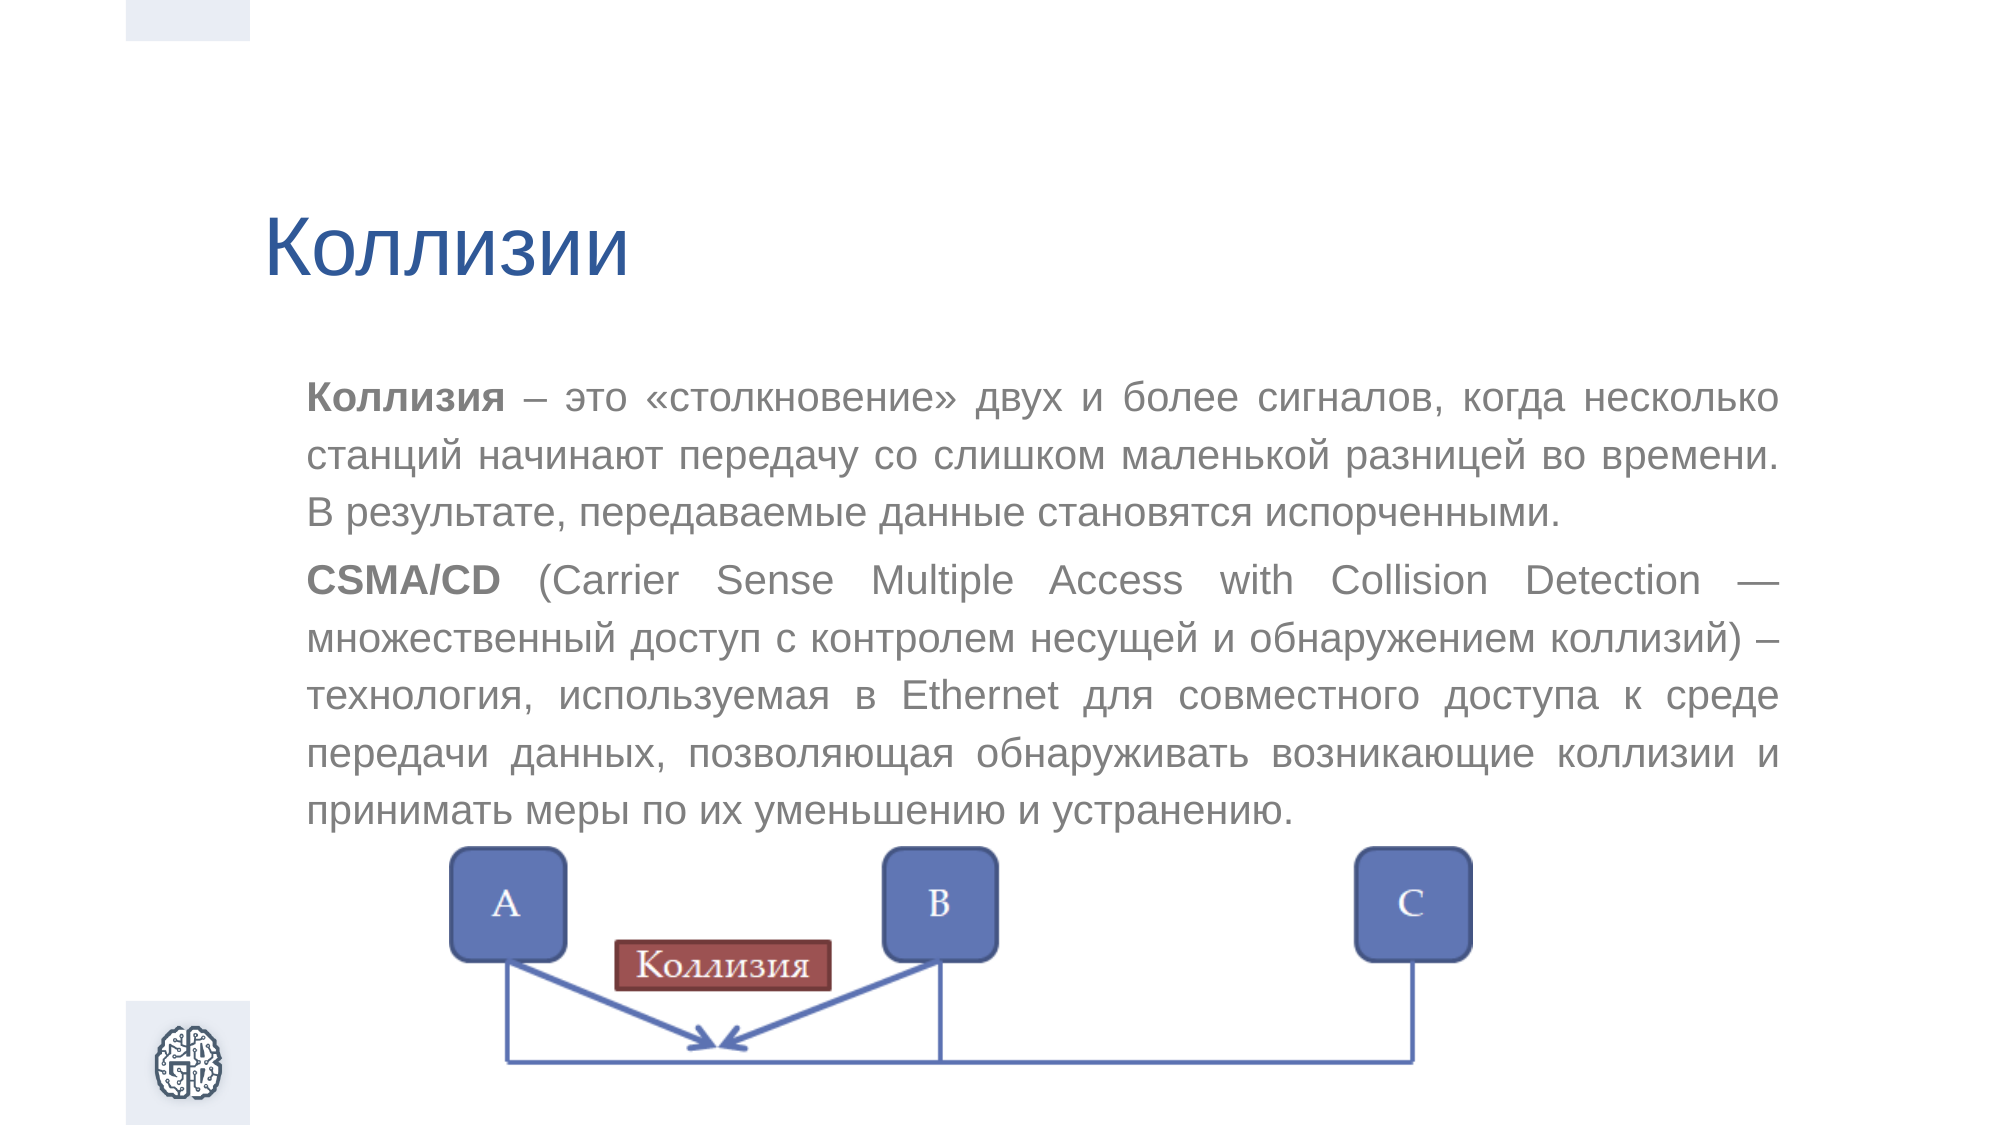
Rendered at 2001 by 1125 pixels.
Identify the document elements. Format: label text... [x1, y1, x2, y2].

picture [449, 846, 1473, 1076]
title Коллизии [248, 124, 1752, 372]
picture [144, 1016, 232, 1110]
list Коллизия – это «столкновение» двух и более сигналов, когда несколько станций начинают передачу со слишком маленькой разницей во времени. В результате, передаваемые данные становятся испорченными. CSMA/CD (Carrier Sense Multiple Access with Collision Detection — множественный доступ с контролем несущей и обнаружением коллизий) – технология, используемая в Ethernet для совместного доступа к среде передачи данных, позволяющая обнаруживать возникающие коллизии и принимать меры по их уменьшению и устранению. [291, 323, 1796, 938]
